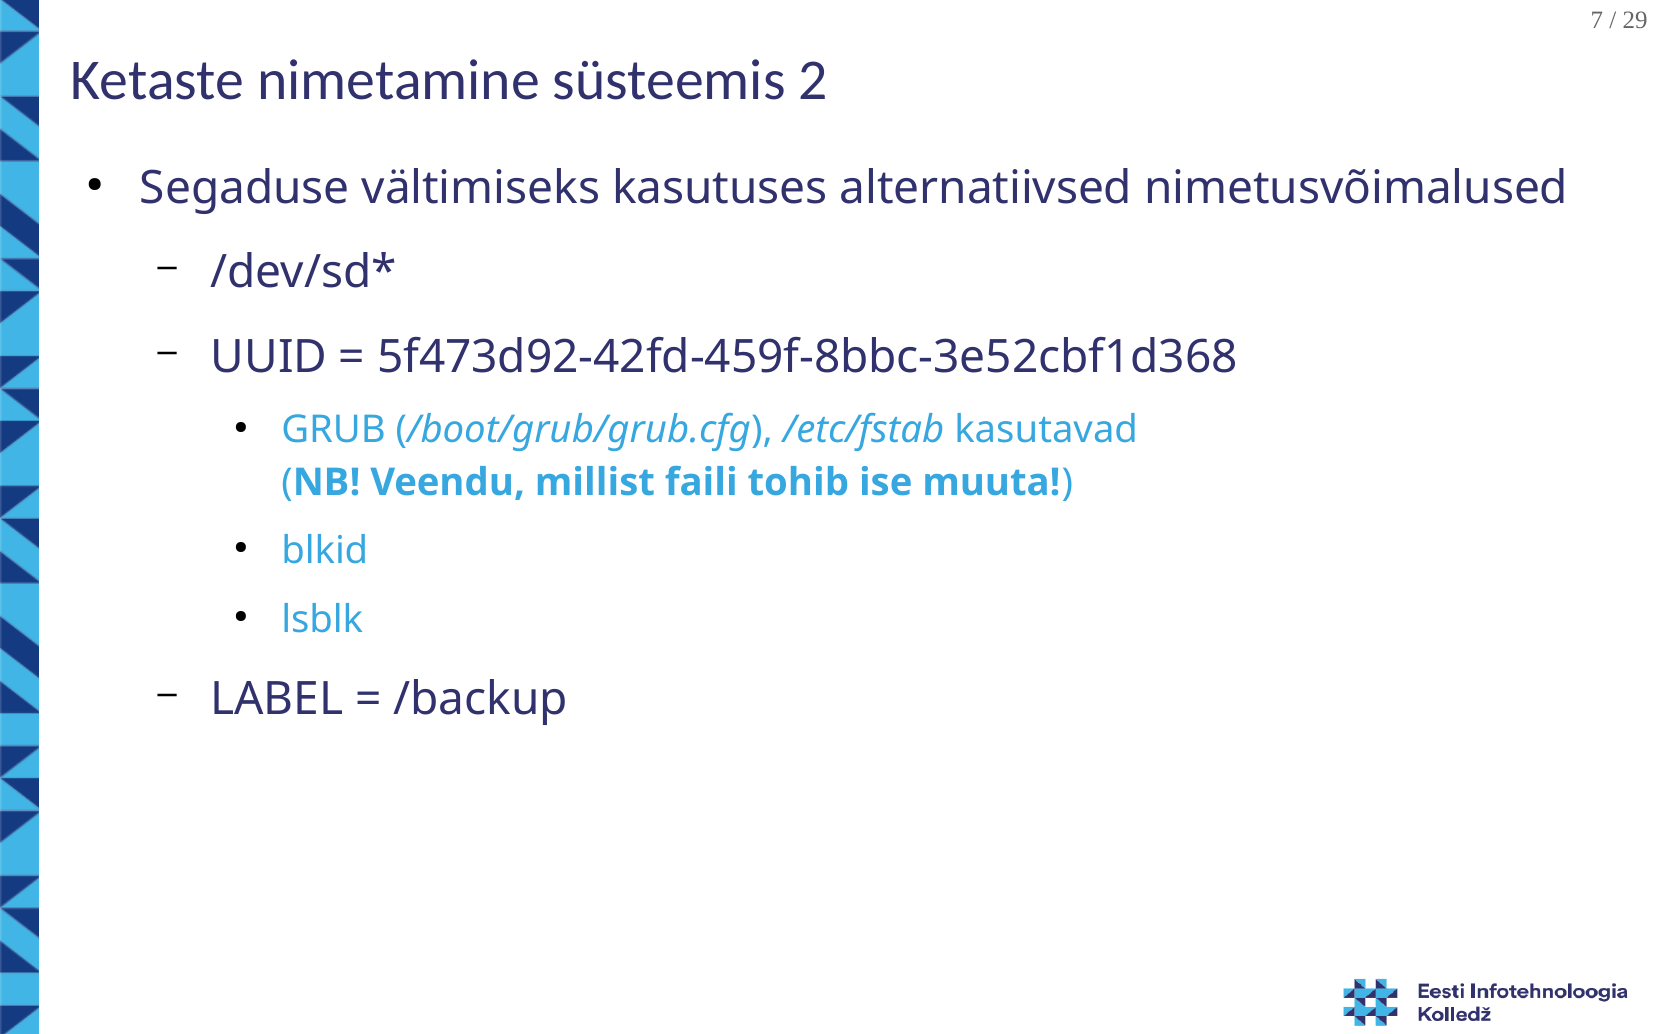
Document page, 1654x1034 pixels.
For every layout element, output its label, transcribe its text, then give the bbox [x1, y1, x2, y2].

title Ketaste nimetamine süsteemis 2 [70, 41, 1630, 130]
list Segaduse vältimiseks kasutuses alternatiivsed nimetusvõimalused /dev/sd* UUID = 5f473d92-42fd-459f-8bbc-3e52cbf1d368 GRUB (/boot/grub/grub.cfg), /etc/fstab kasutavad (NB! Veendu, millist faili tohib ise muuta!) blkid lsblk LABEL = /backup [68, 153, 1630, 957]
